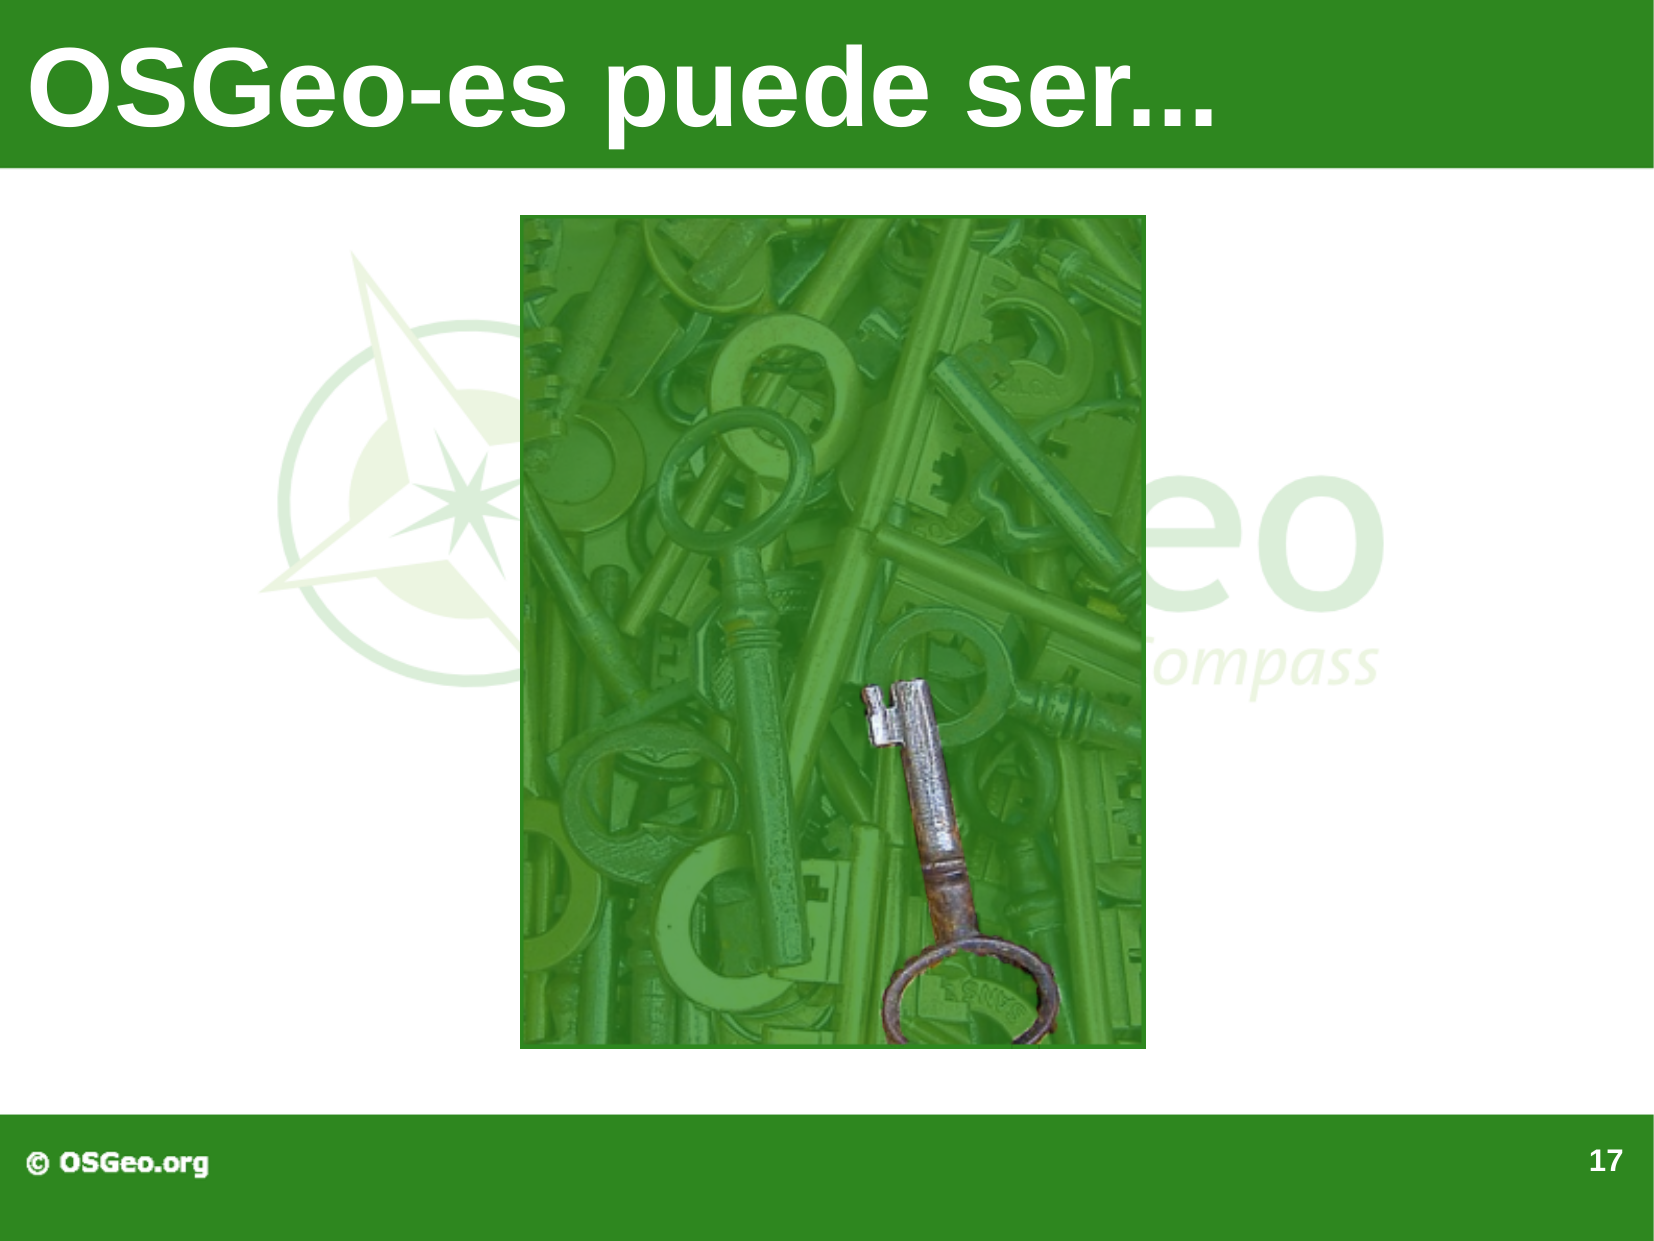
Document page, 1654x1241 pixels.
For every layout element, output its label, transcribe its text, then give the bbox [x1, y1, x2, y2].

text_box OSGeo-es puede ser... [12, 17, 1236, 159]
picture [0, 0, 1654, 1241]
